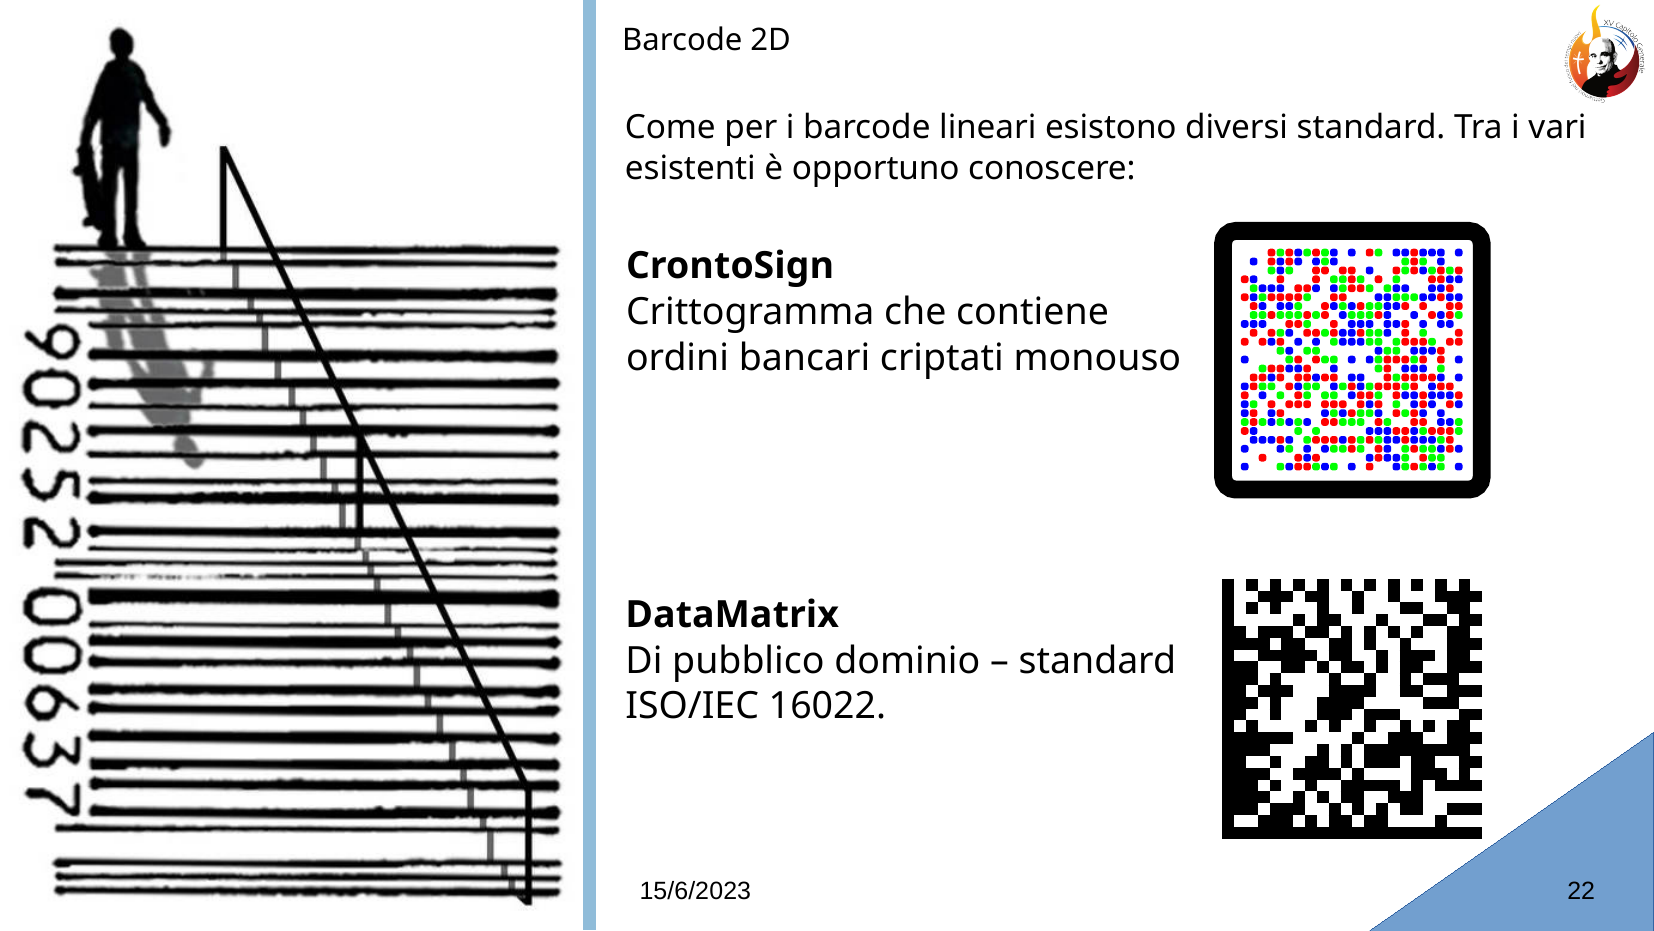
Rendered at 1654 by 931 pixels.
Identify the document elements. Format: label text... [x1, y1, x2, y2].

picture [1204, 212, 1501, 508]
picture [1563, 4, 1646, 103]
list CrontoSign Crittogramma che contiene ordini bancari criptati monouso [625, 242, 1204, 479]
text_box Barcode 2D [607, 9, 1340, 63]
picture [1204, 561, 1501, 857]
list Come per i barcode lineari esistono diversi standard. Tra i vari esistenti è opportuno conoscere: [624, 106, 1621, 189]
picture [0, 0, 583, 931]
list DataMatrix Di pubblico dominio – standard ISO/IEC 16022. [625, 590, 1216, 827]
